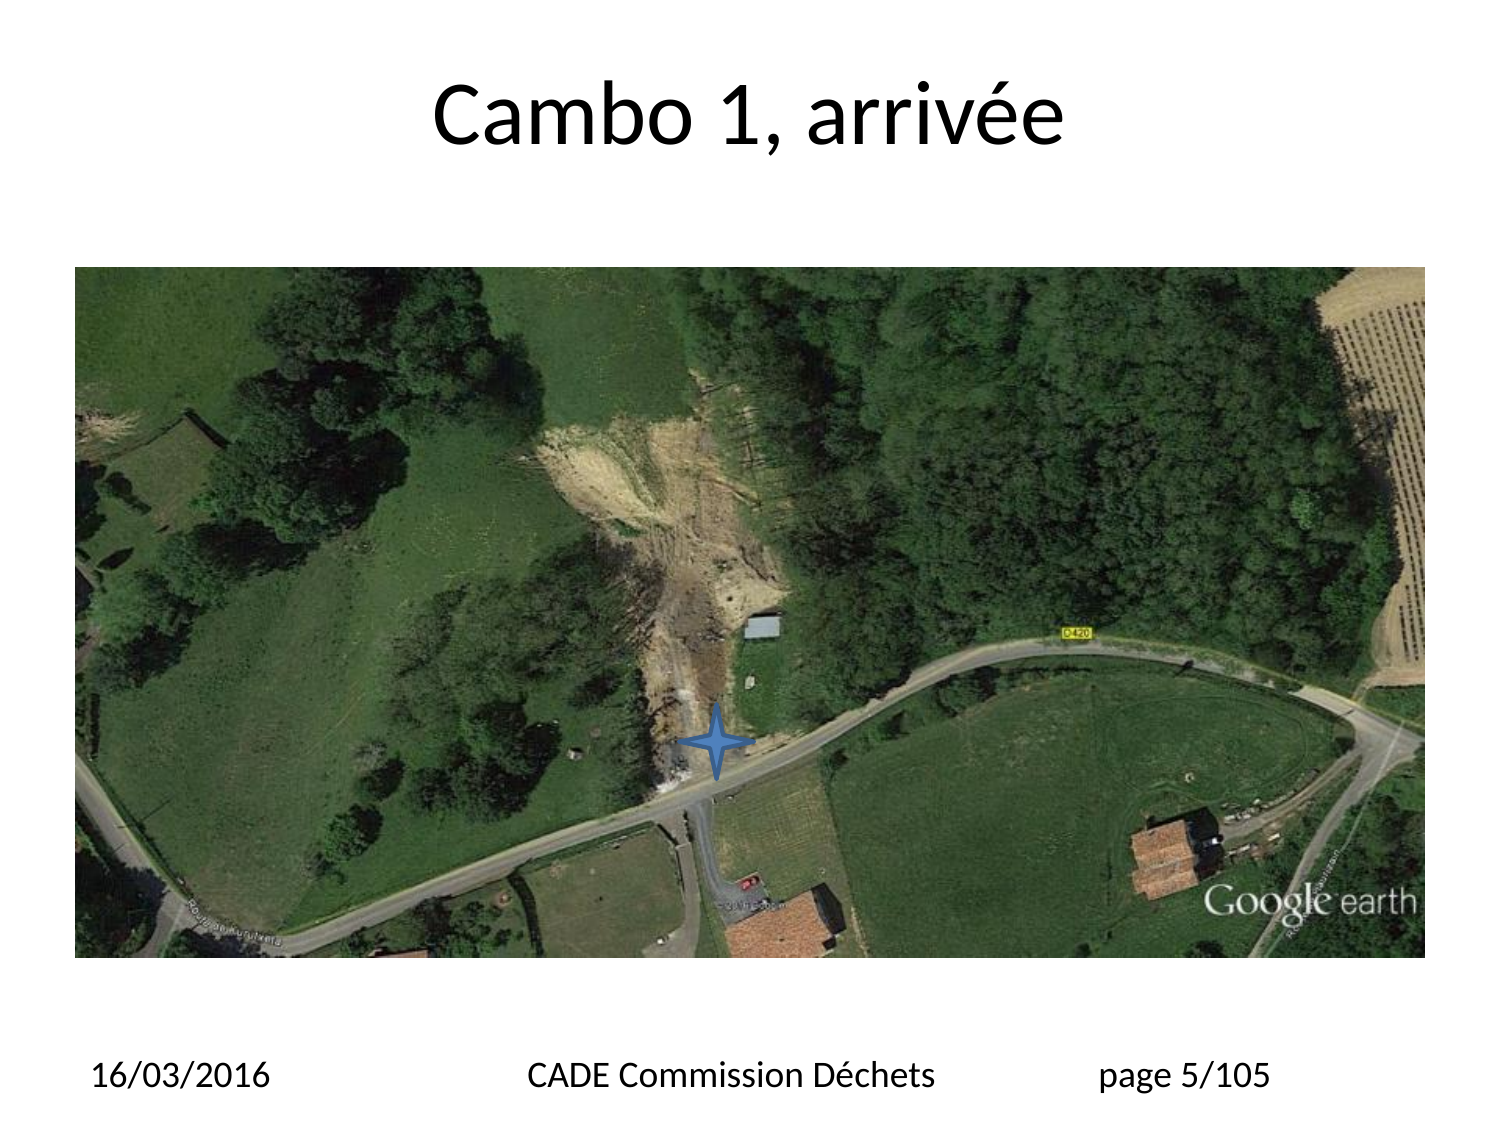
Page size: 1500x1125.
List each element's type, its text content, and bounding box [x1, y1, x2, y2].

slide_number 16/03/2016 [75, 1042, 425, 1103]
slide_number page <numéro>/105 [1074, 1042, 1425, 1103]
footer CADE Commission Déchets [512, 1042, 988, 1103]
picture [75, 267, 1425, 959]
text_box [679, 704, 755, 780]
title Cambo 1, arrivée [75, 45, 1425, 233]
